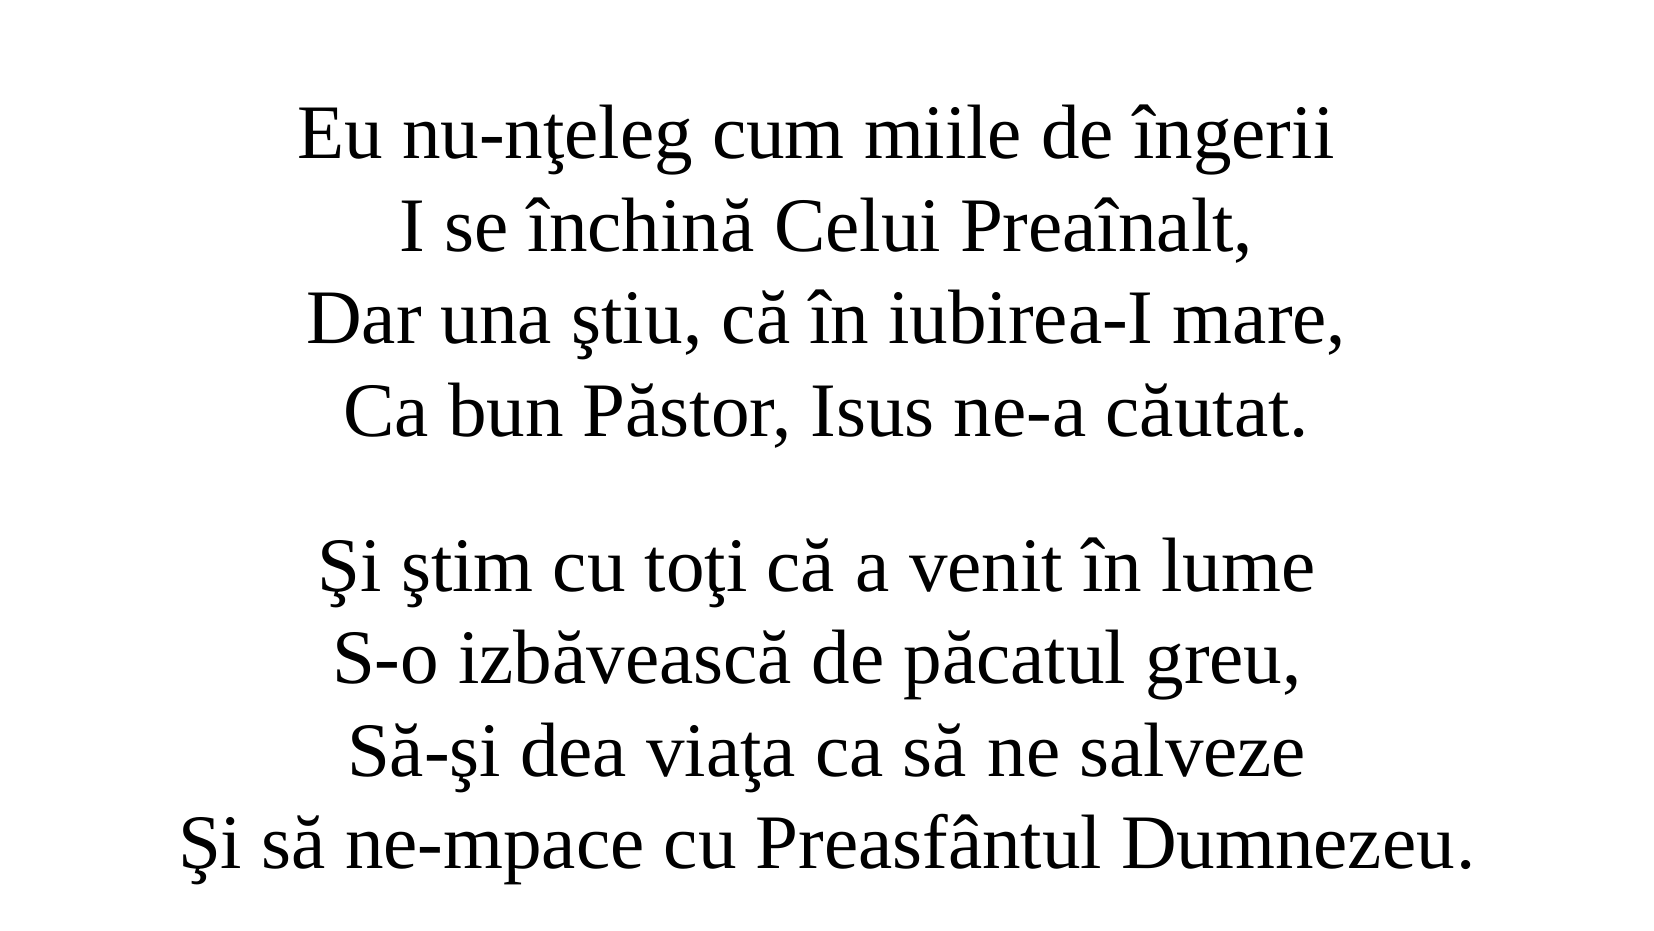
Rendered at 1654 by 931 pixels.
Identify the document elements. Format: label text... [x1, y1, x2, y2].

subtitle Eu nu-nţeleg cum miile de îngerii I se închină Celui Preaînalt, Dar una ştiu, că în iubirea-I mare, Ca bun Păstor, Isus ne-a căutat. Şi ştim cu toţi că a venit în lume S-o izbăvească de păcatul greu, Să-şi dea viaţa ca să ne salveze Şi să ne-mpace cu Preasfântul Dumnezeu. [0, 74, 1654, 837]
